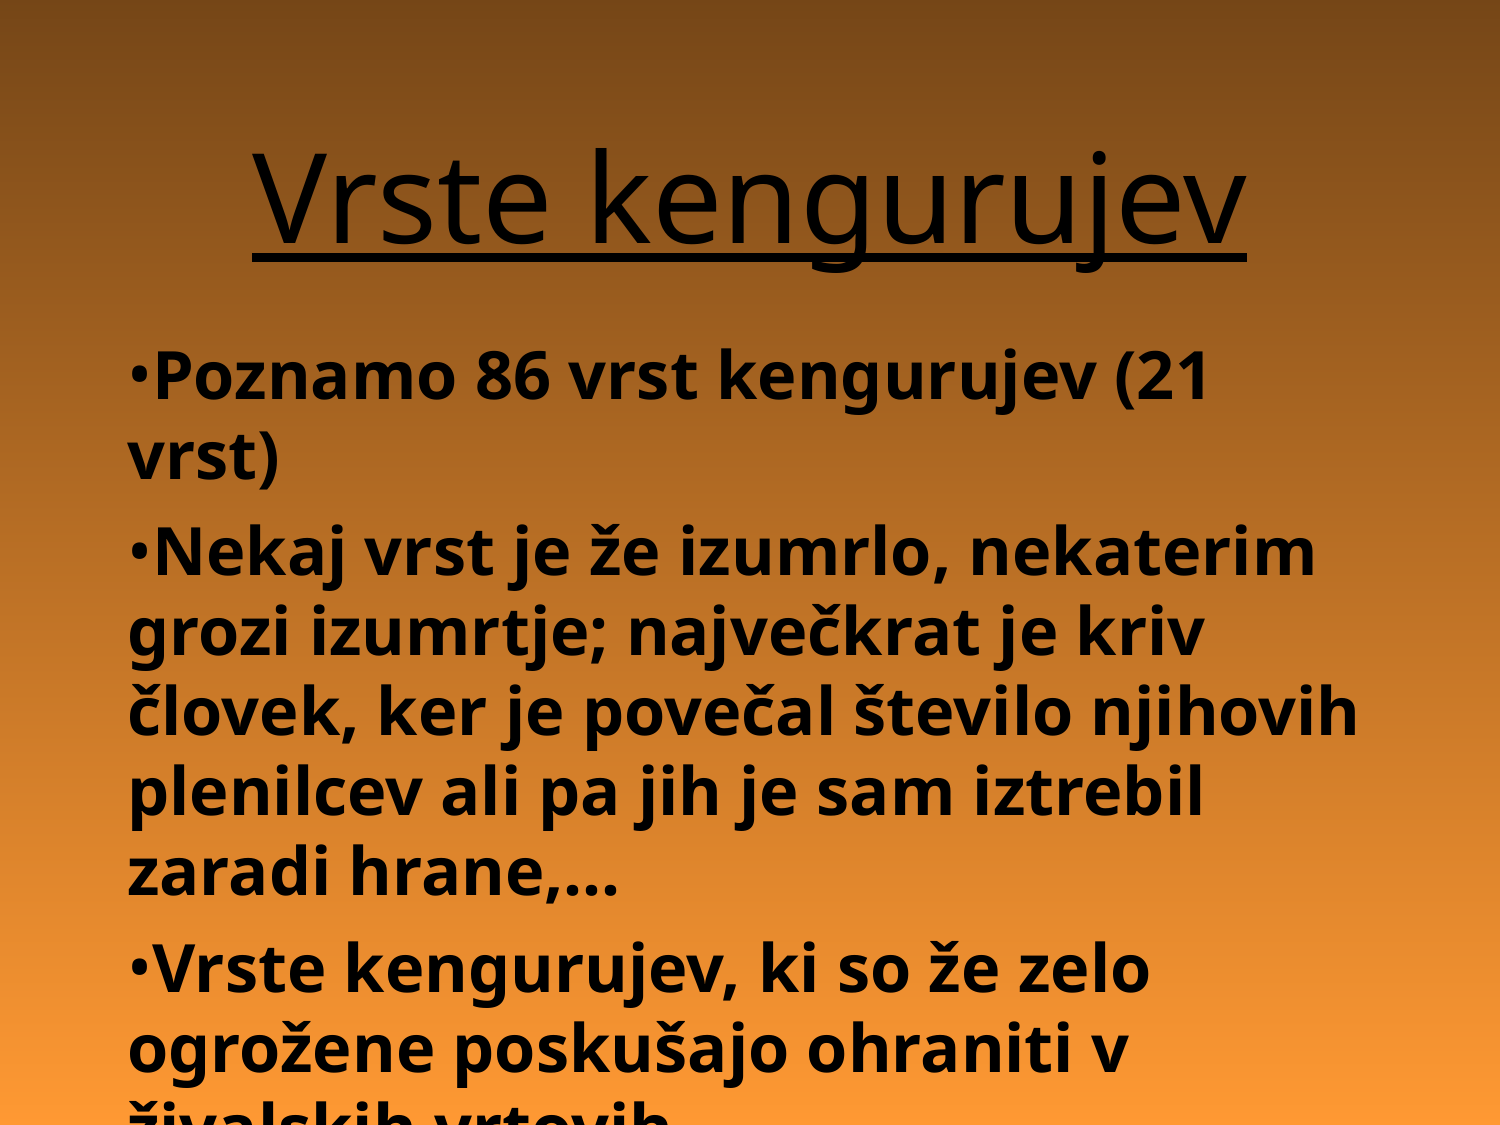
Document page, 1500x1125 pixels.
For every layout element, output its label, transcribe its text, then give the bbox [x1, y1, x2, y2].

title Vrste kengurujev [112, 92, 1388, 296]
list Poznamo 86 vrst kengurujev (21 vrst) Nekaj vrst je že izumrlo, nekaterim grozi izumrtje; največkrat je kriv človek, ker je povečal število njihovih plenilcev ali pa jih je sam iztrebil zaradi hrane,… Vrste kengurujev, ki so že zelo ogrožene poskušajo ohraniti v živalskih vrtovih [112, 324, 1388, 1000]
